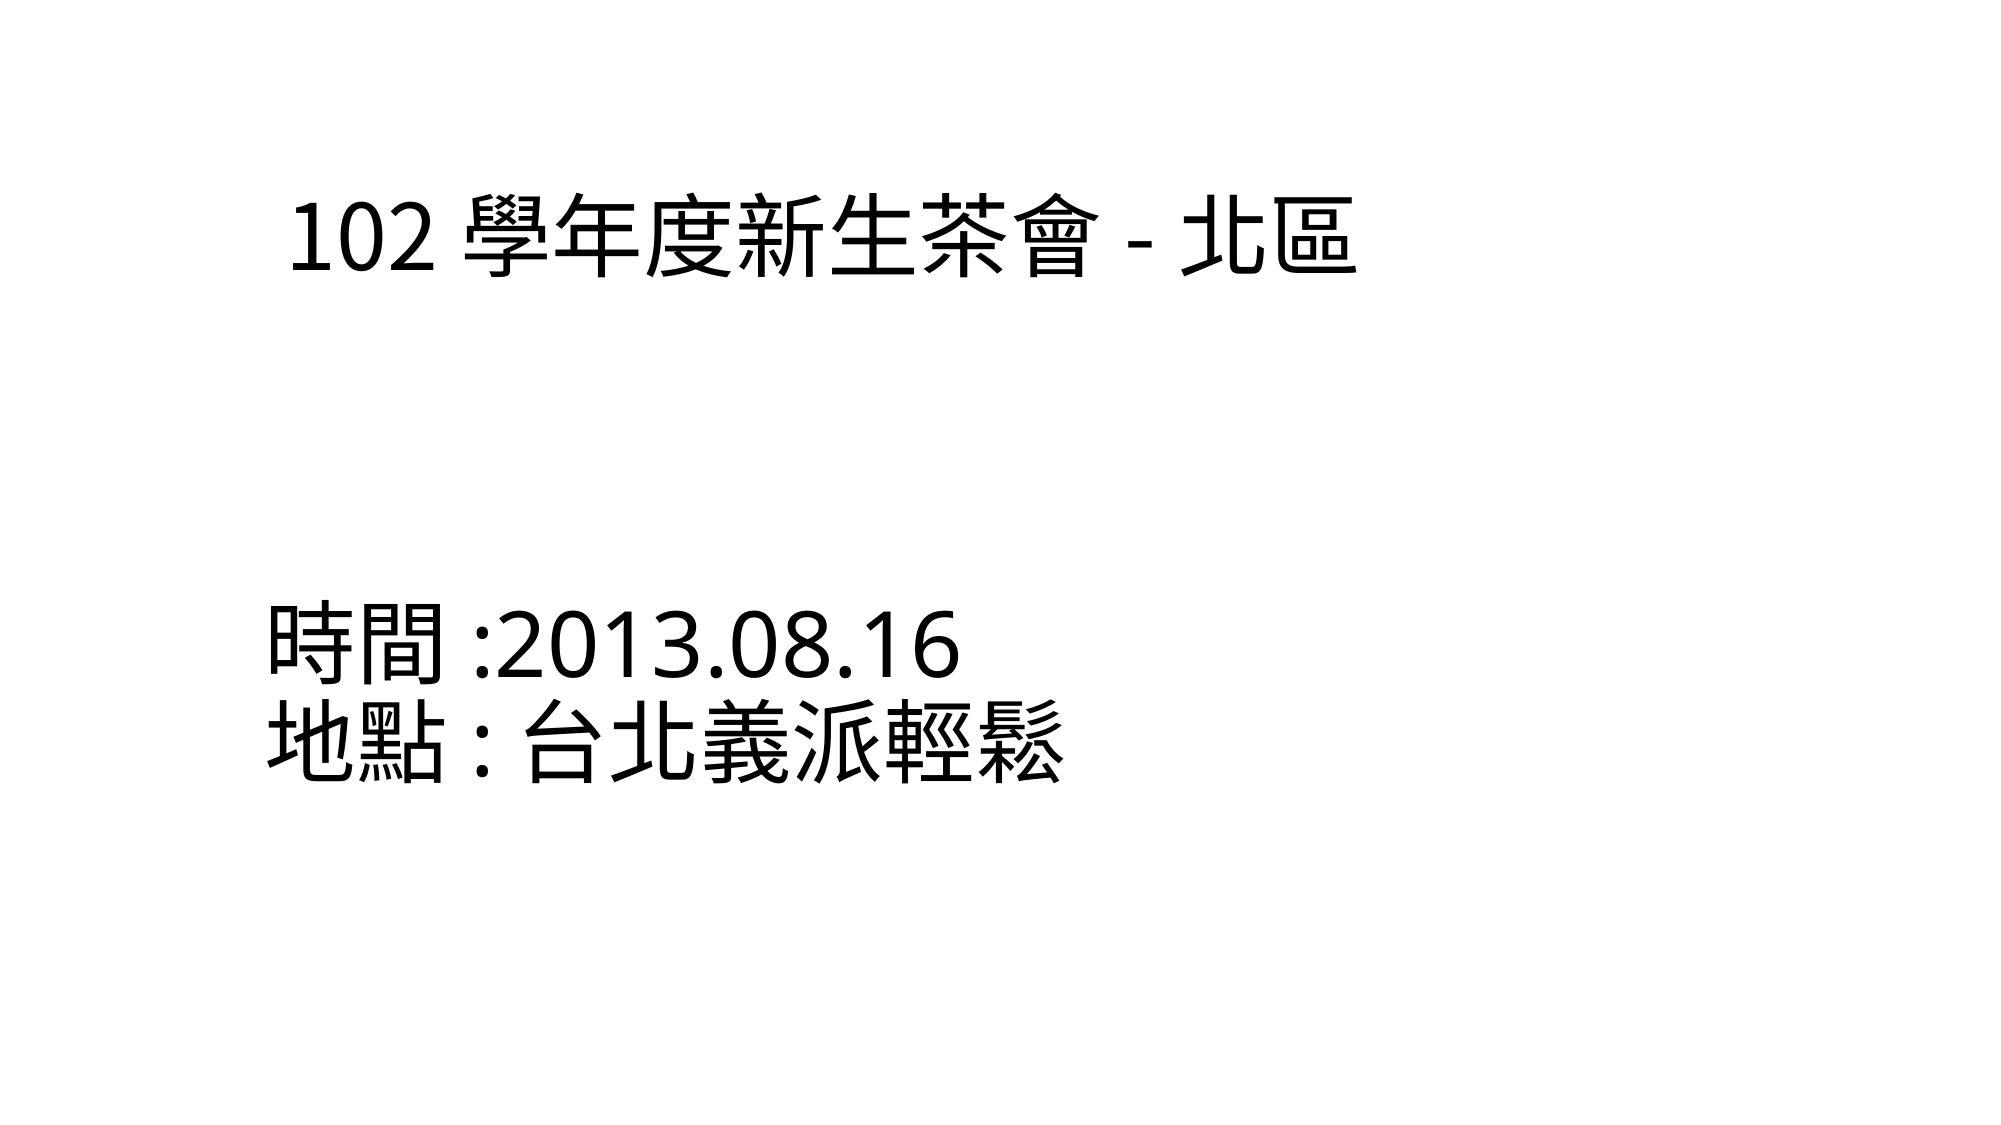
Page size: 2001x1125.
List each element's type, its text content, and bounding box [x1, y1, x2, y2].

subtitle 時間:2013.08.16 地點:台北義派輕鬆 [249, 590, 1750, 863]
title 102學年度新生茶會-北區 [249, 184, 1750, 576]
